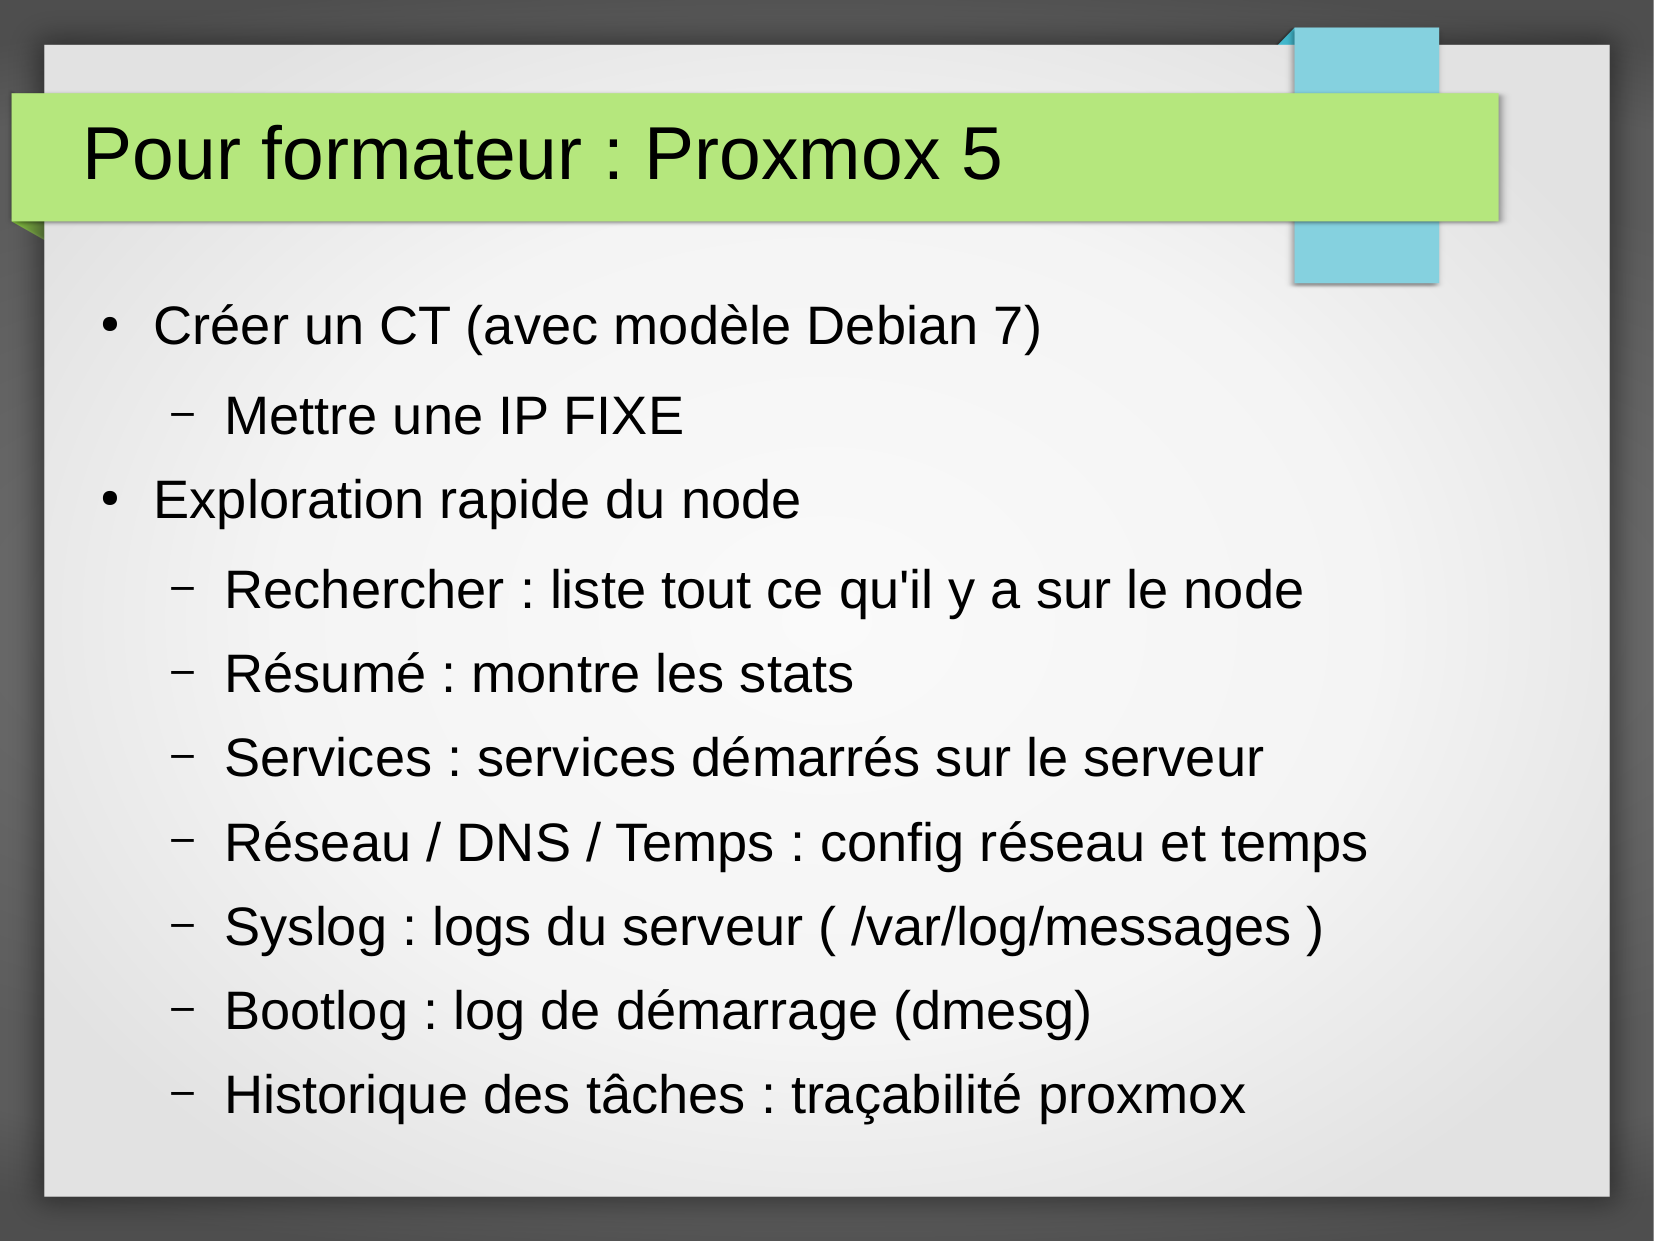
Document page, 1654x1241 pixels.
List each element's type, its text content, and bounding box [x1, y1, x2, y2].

picture [0, 0, 1654, 1241]
title Pour formateur : Proxmox 5 [82, 94, 1264, 213]
list Créer un CT (avec modèle Debian 7) Mettre une IP FIXE Exploration rapide du node Rechercher : liste tout ce qu'il y a sur le node Résumé : montre les stats Services : services démarrés sur le serveur Réseau / DNS / Temps : config réseau et temps Syslog : logs du serveur ( /var/log/messages ) Bootlog : log de démarrage (dmesg) Historique des tâches : traçabilité proxmox [82, 295, 1571, 1134]
